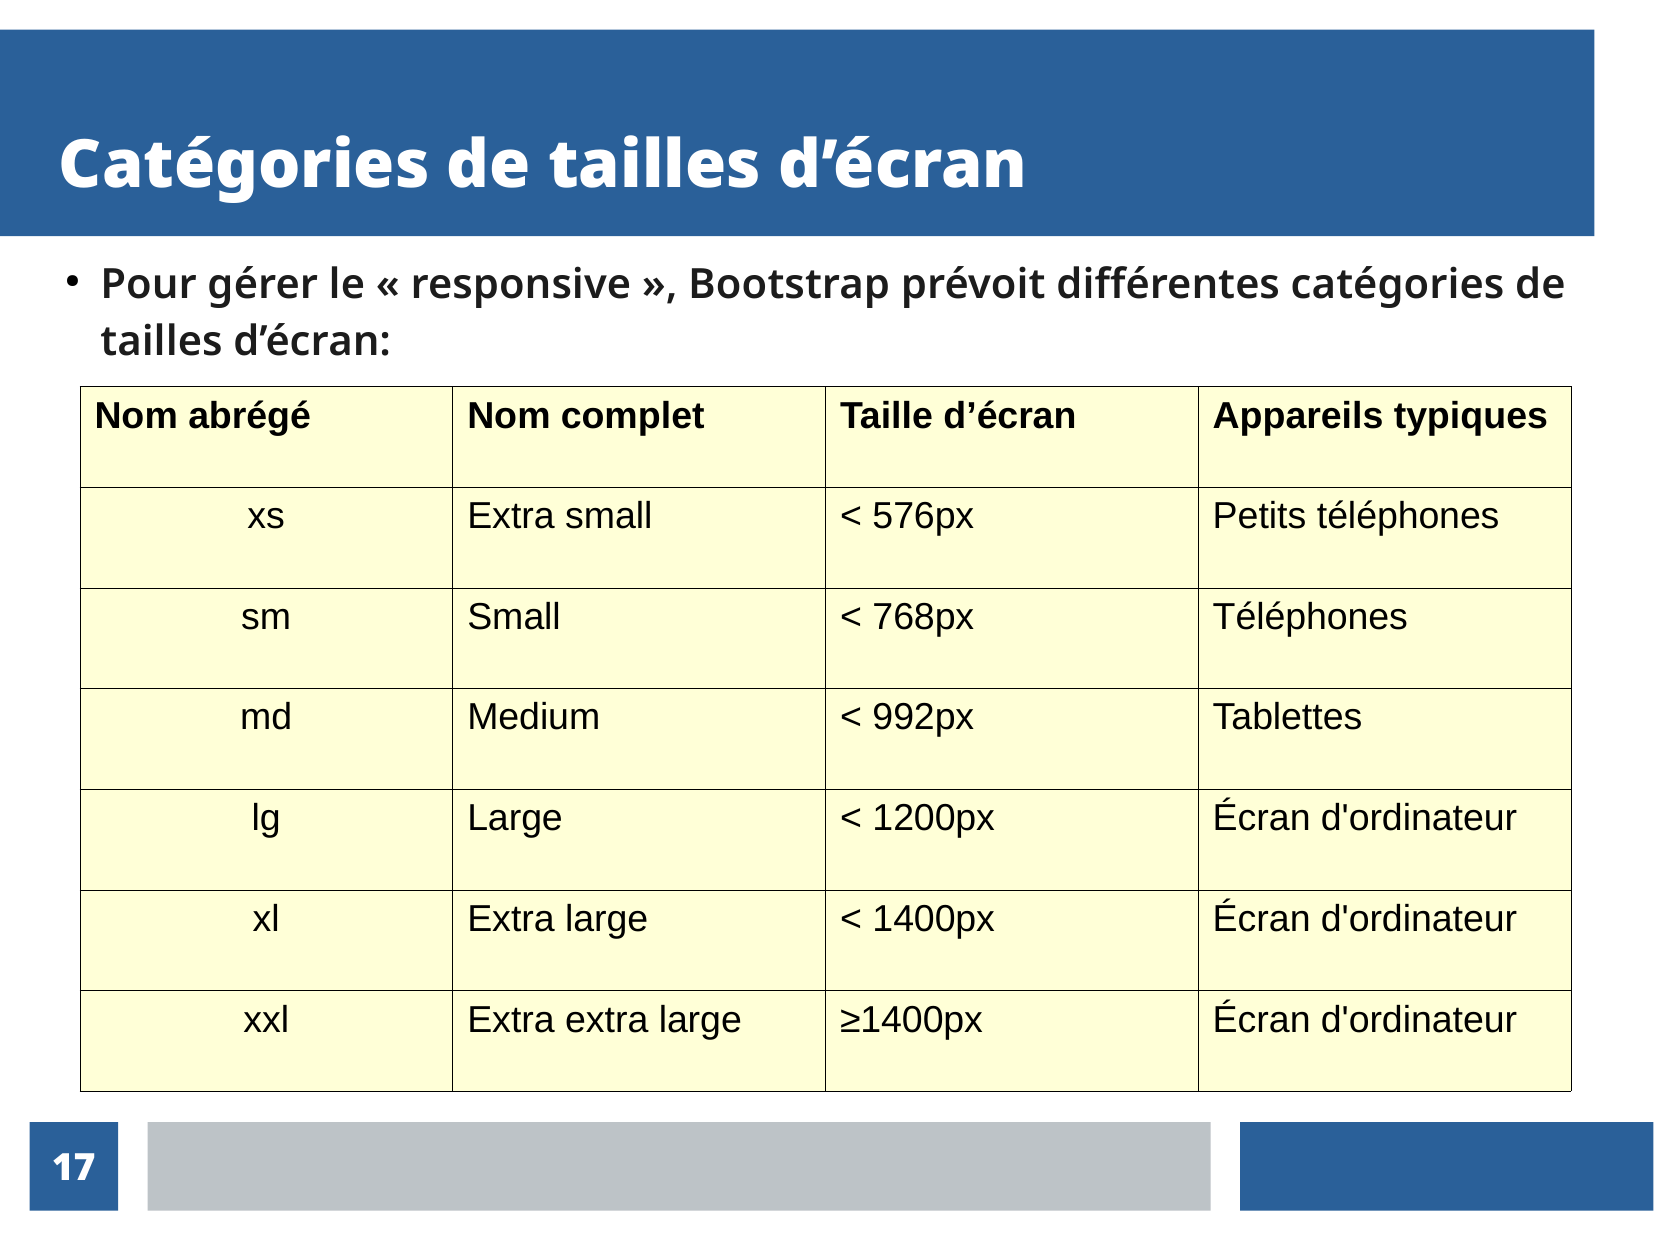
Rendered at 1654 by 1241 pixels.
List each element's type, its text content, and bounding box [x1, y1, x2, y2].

table_cell Small [453, 589, 825, 688]
table_cell < 768px [826, 589, 1198, 688]
table_cell xxl [81, 991, 452, 1091]
table_cell Tablettes [1199, 689, 1571, 789]
table_cell < 1400px [826, 891, 1198, 990]
table_cell md [81, 689, 452, 789]
table_cell xs [81, 488, 452, 588]
table_cell Écran d'ordinateur [1199, 991, 1571, 1091]
table_header Nom abrégé [81, 387, 452, 487]
table_cell ≥1400px [826, 991, 1198, 1091]
table_cell Extra extra large [453, 991, 825, 1091]
list Pour gérer le « responsive », Bootstrap prévoit différentes catégories de tailles d’écran: [64, 253, 1607, 402]
table_cell Large [453, 790, 825, 890]
table_cell Extra small [453, 488, 825, 588]
table_header Taille d’écran [826, 387, 1198, 487]
table_cell xl [81, 891, 452, 990]
table_cell Téléphones [1199, 589, 1571, 688]
title Catégories de tailles d’écran [59, 59, 1595, 207]
table_cell Petits téléphones [1199, 488, 1571, 588]
table_cell < 576px [826, 488, 1198, 588]
table_cell Écran d'ordinateur [1199, 790, 1571, 890]
table_header Appareils typiques [1199, 387, 1571, 487]
table_cell lg [81, 790, 452, 890]
table_cell Medium [453, 689, 825, 789]
table_cell < 1200px [826, 790, 1198, 890]
table_cell sm [81, 589, 452, 688]
table_cell Extra large [453, 891, 825, 990]
table_header Nom complet [453, 387, 825, 487]
table_cell < 992px [826, 689, 1198, 789]
table_cell Écran d'ordinateur [1199, 891, 1571, 990]
